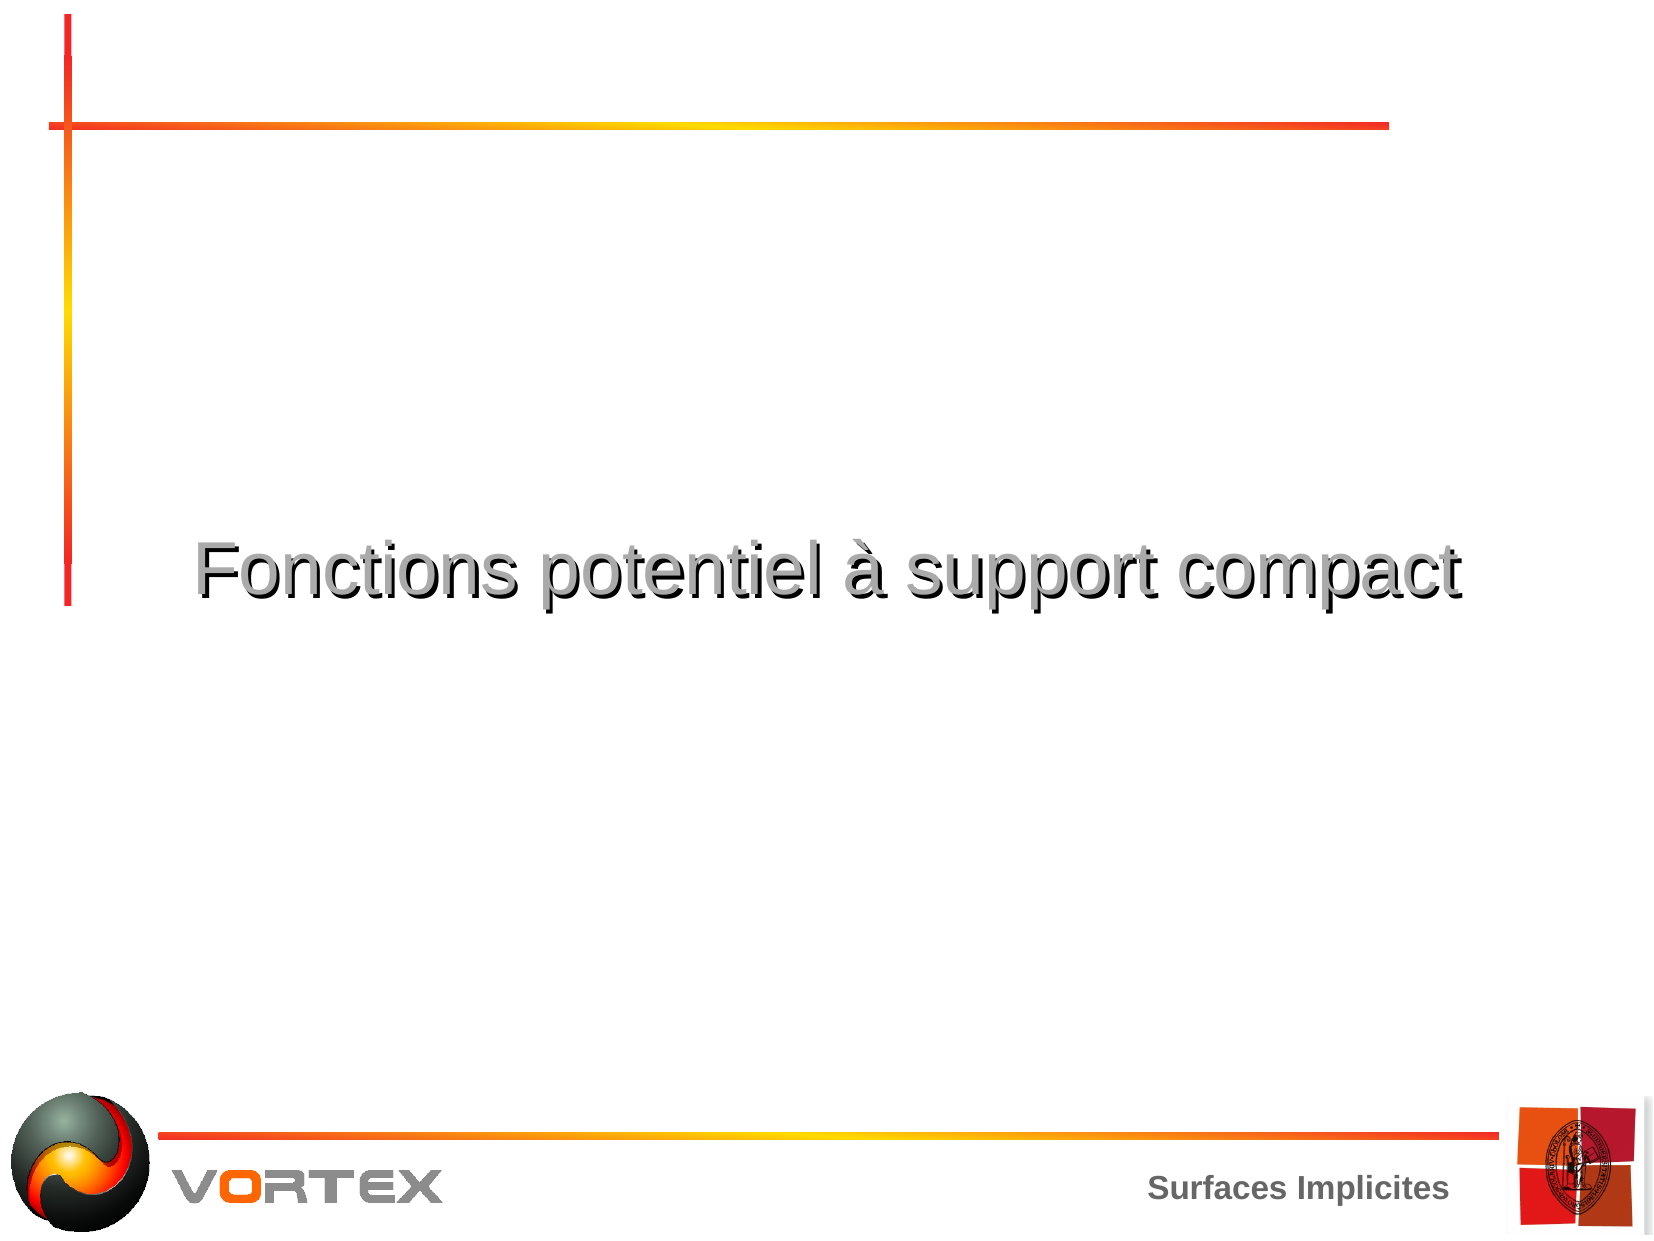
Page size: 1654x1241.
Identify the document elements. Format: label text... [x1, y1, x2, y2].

picture [11, 1092, 443, 1232]
picture [1505, 1096, 1653, 1235]
title Fonctions potentiel à support compact [0, 360, 1654, 778]
